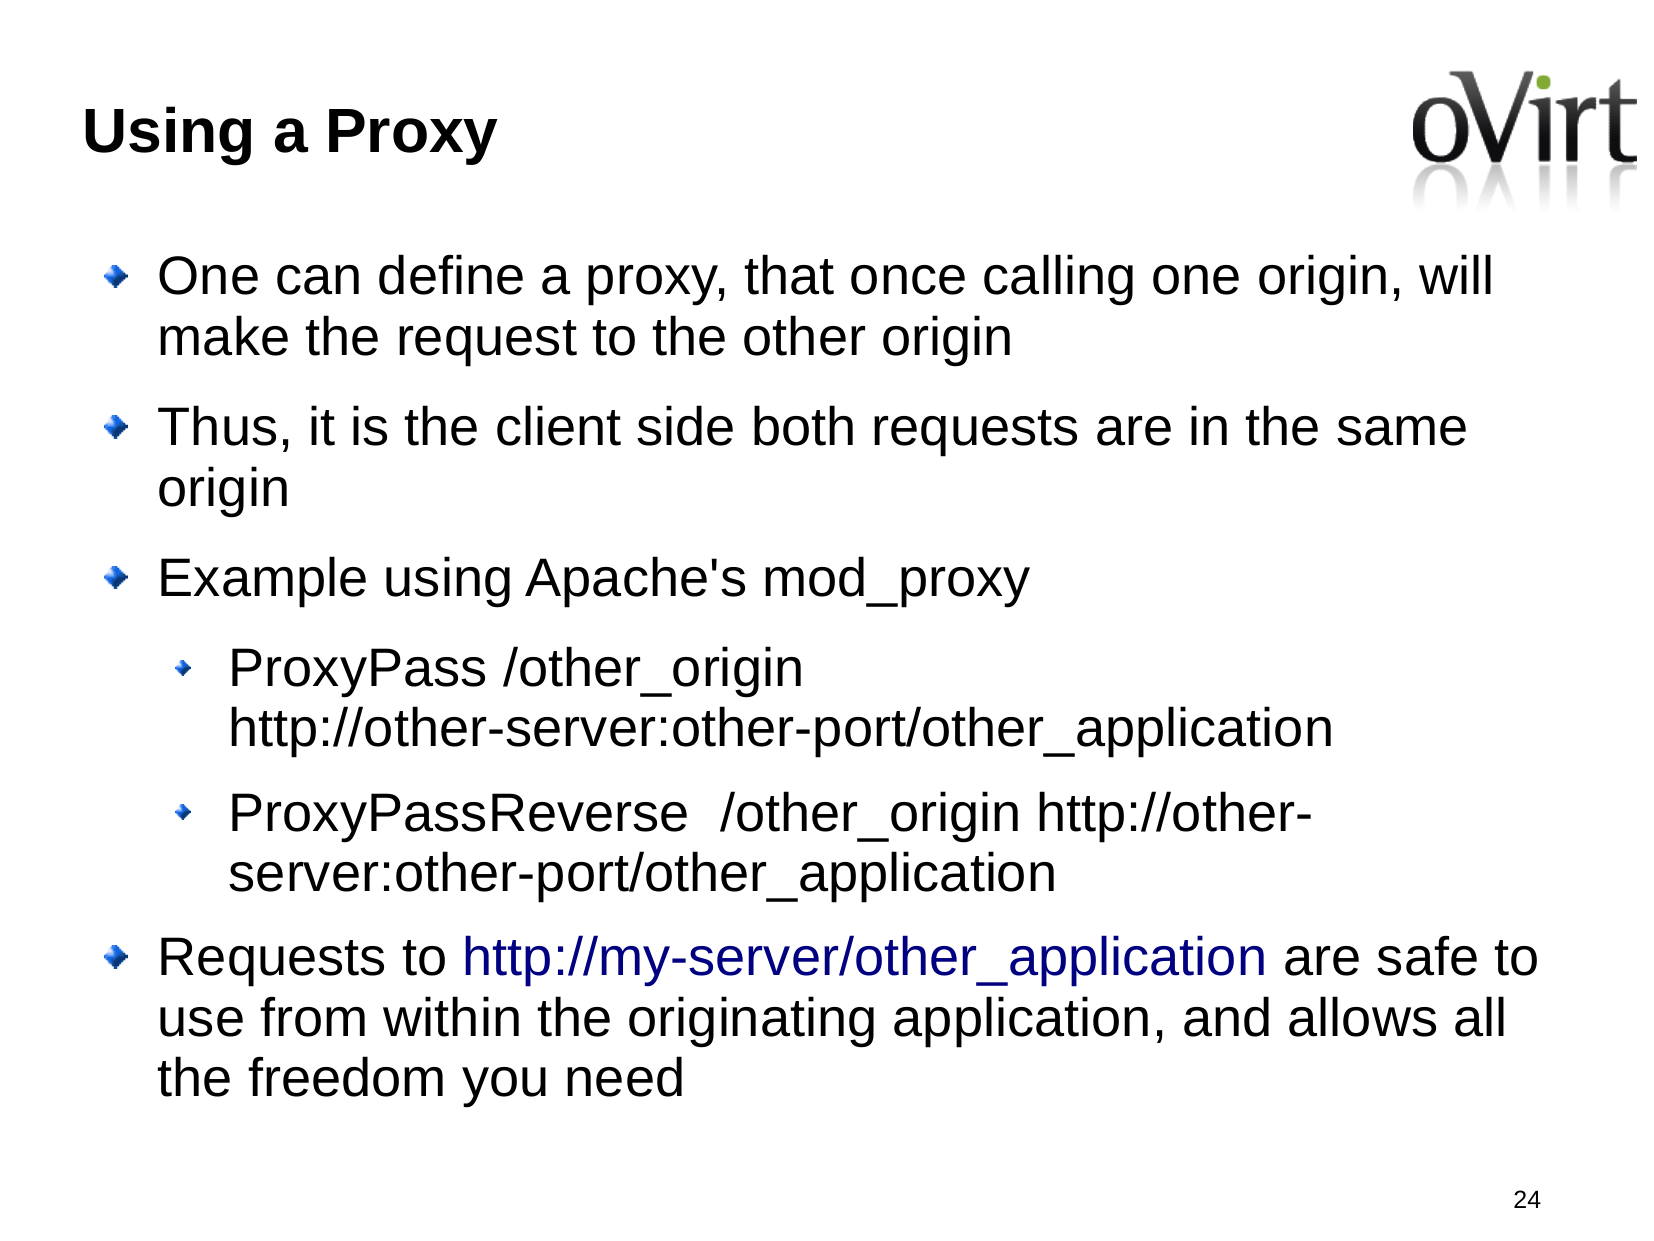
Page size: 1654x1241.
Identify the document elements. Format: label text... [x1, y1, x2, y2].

title Using a Proxy [82, 37, 1303, 226]
list One can define a proxy, that once calling one origin, will make the request to the other origin Thus, it is the client side both requests are in the same origin Example using Apache's mod_proxy ProxyPass /other_origin http://other-server:other-port/other_application ProxyPassReverse /other_origin http://other-server:other-port/other_application Requests to http://my-server/other_application are safe to use from within the originating application, and allows all the freedom you need [86, 246, 1576, 1241]
picture [1413, 63, 1637, 212]
